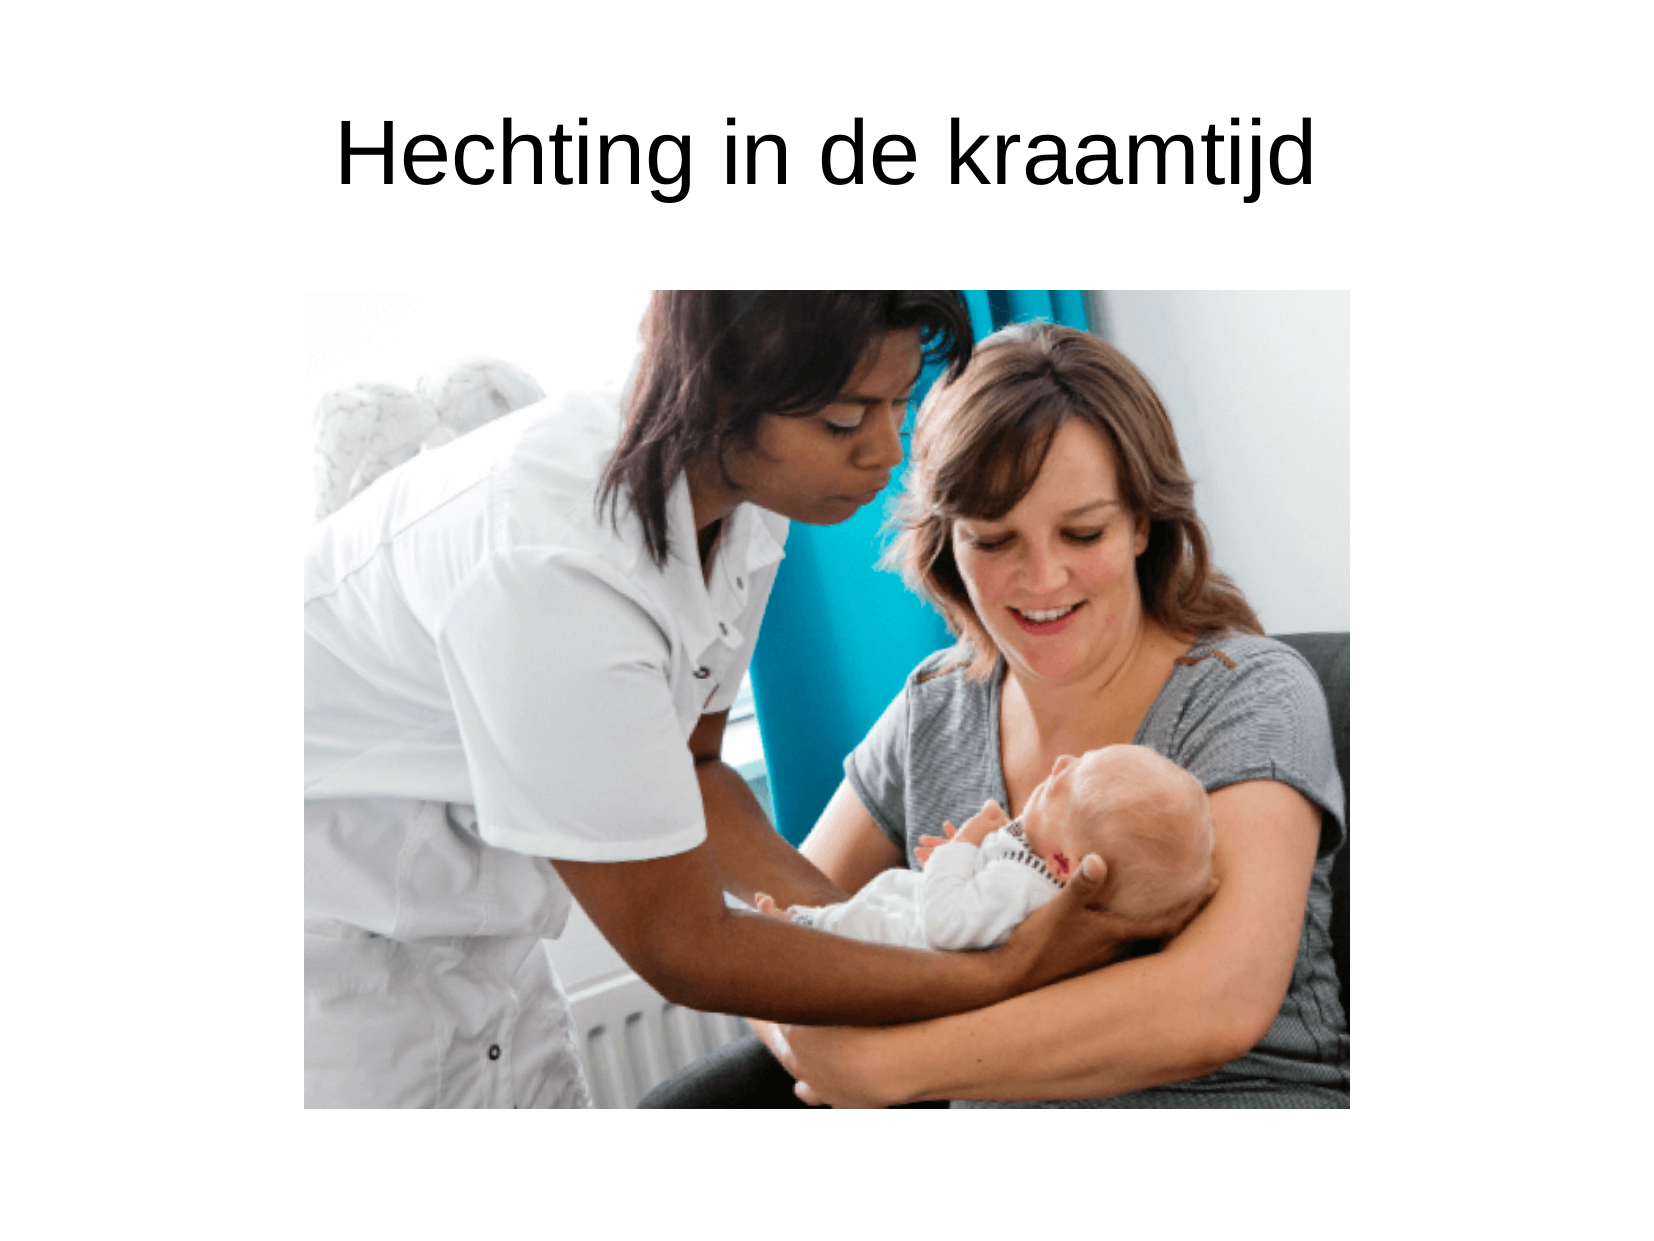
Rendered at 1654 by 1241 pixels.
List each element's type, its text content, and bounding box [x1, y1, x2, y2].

title Hechting in de kraamtijd [82, 49, 1571, 257]
picture [304, 290, 1350, 1109]
